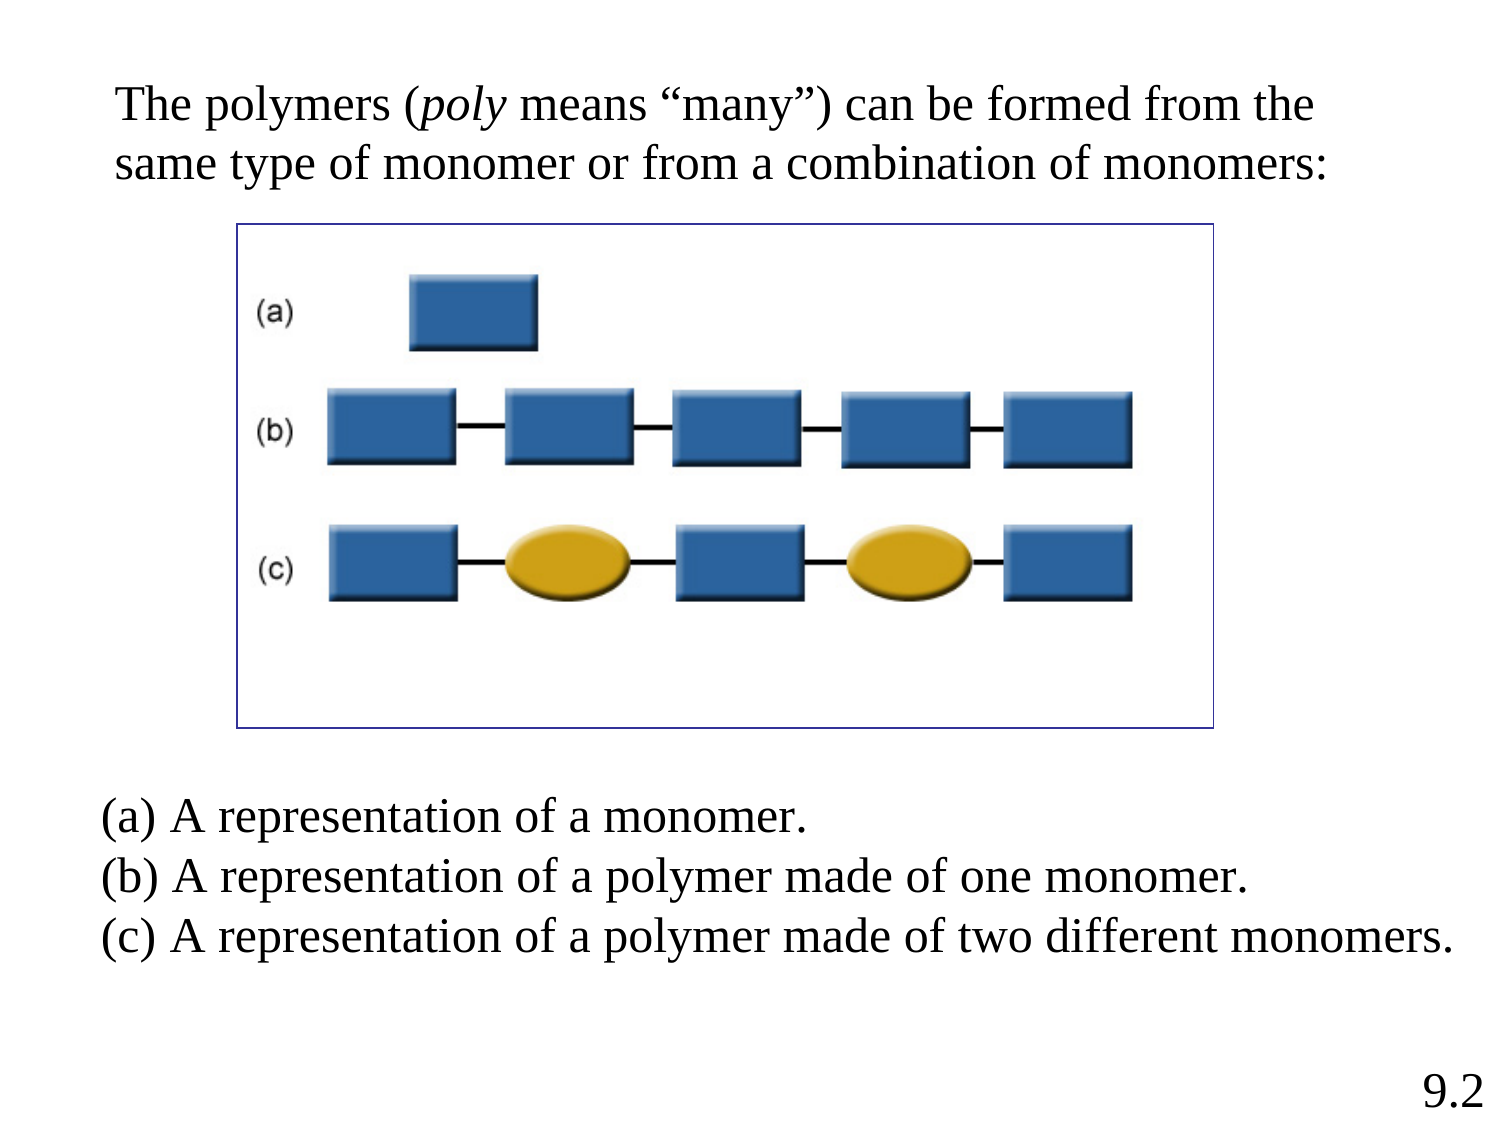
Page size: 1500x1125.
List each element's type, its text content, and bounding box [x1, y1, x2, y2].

picture [237, 224, 1213, 728]
text_box A representation of a monomer. A representation of a polymer made of one monomer. A representation of a polymer made of two different monomers. [85, 774, 1470, 971]
text_box The polymers (poly means “many”) can be formed from the same type of monomer or from a combination of monomers: [99, 62, 1363, 198]
text_box 9.2 [1407, 1049, 1500, 1125]
